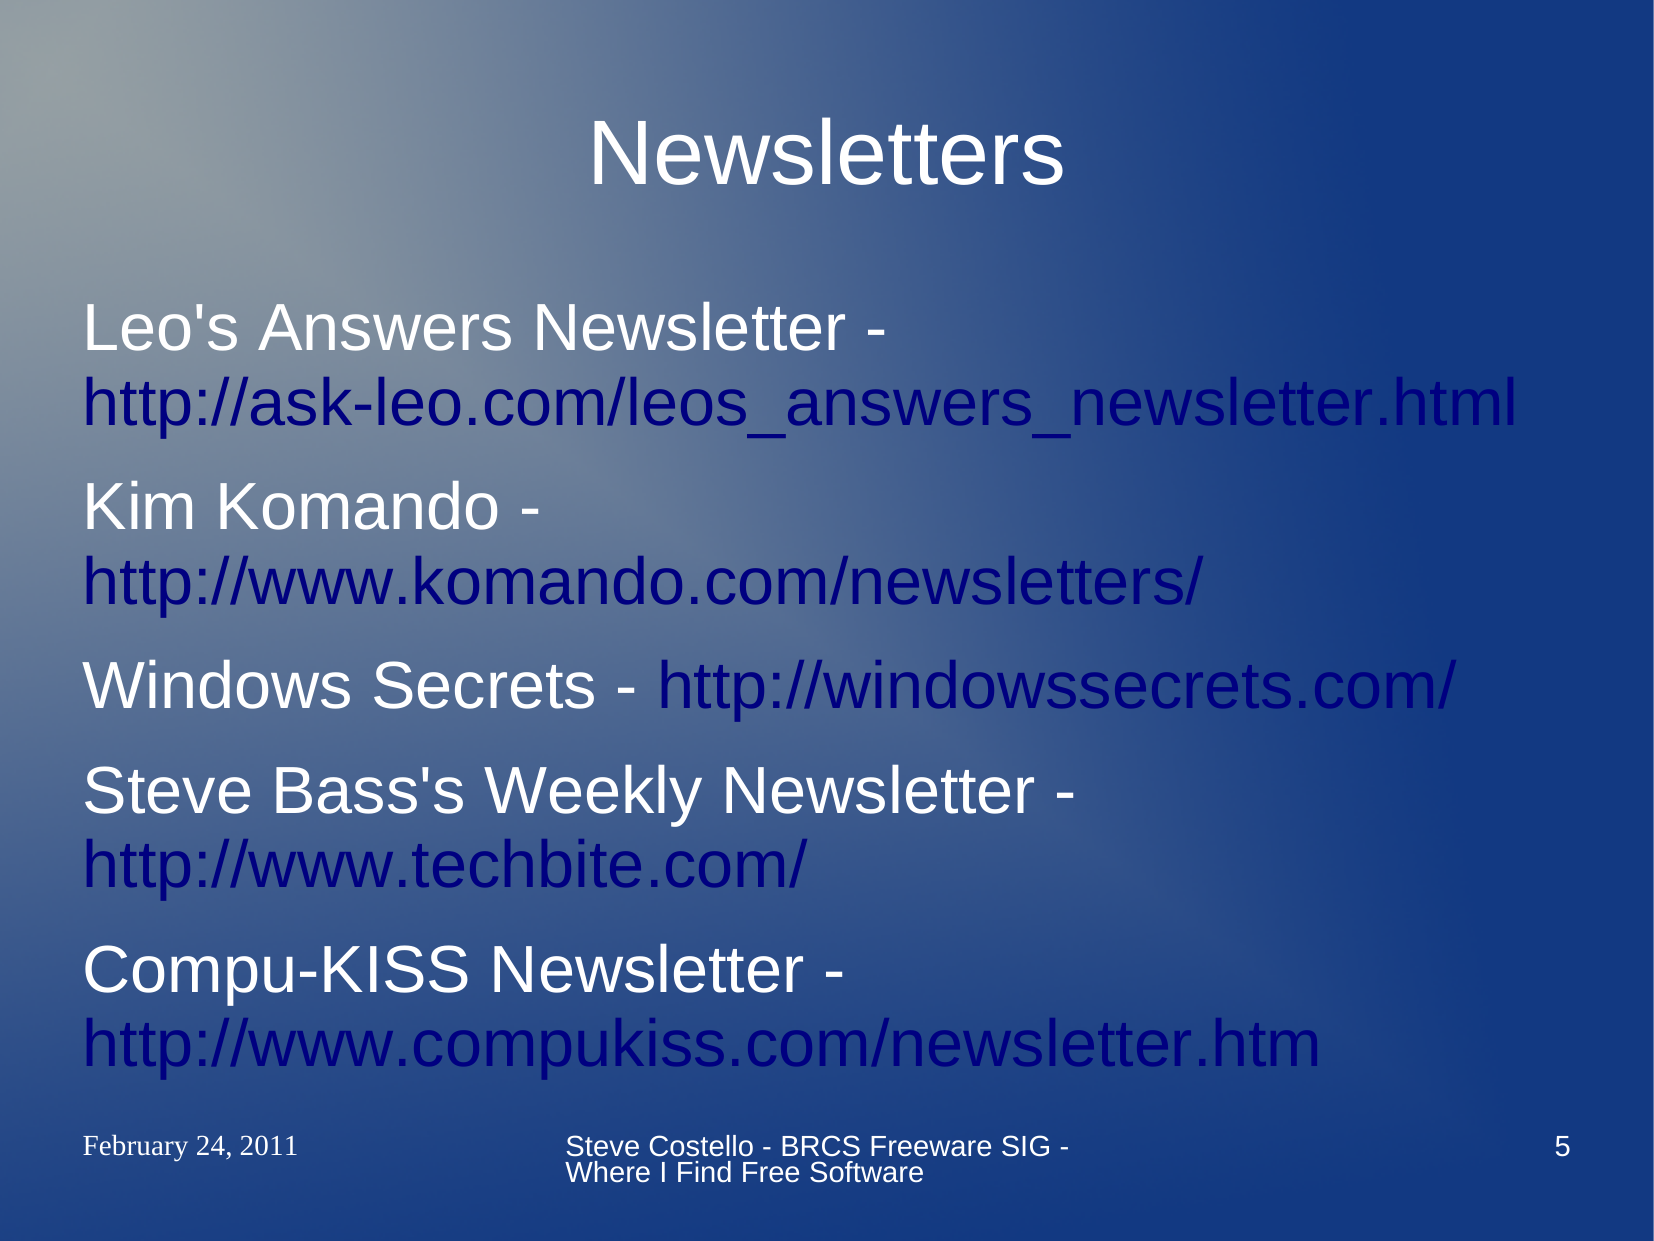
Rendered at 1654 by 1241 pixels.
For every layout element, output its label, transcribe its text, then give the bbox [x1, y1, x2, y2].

picture [0, 0, 1654, 1241]
list Leo's Answers Newsletter - http://ask-leo.com/leos_answers_newsletter.html Kim Komando - http://www.komando.com/newsletters/ Windows Secrets - http://windowssecrets.com/ Steve Bass's Weekly Newsletter - http://www.techbite.com/ Compu-KISS Newsletter - http://www.compukiss.com/newsletter.htm [82, 290, 1571, 1109]
title Newsletters [82, 49, 1571, 257]
